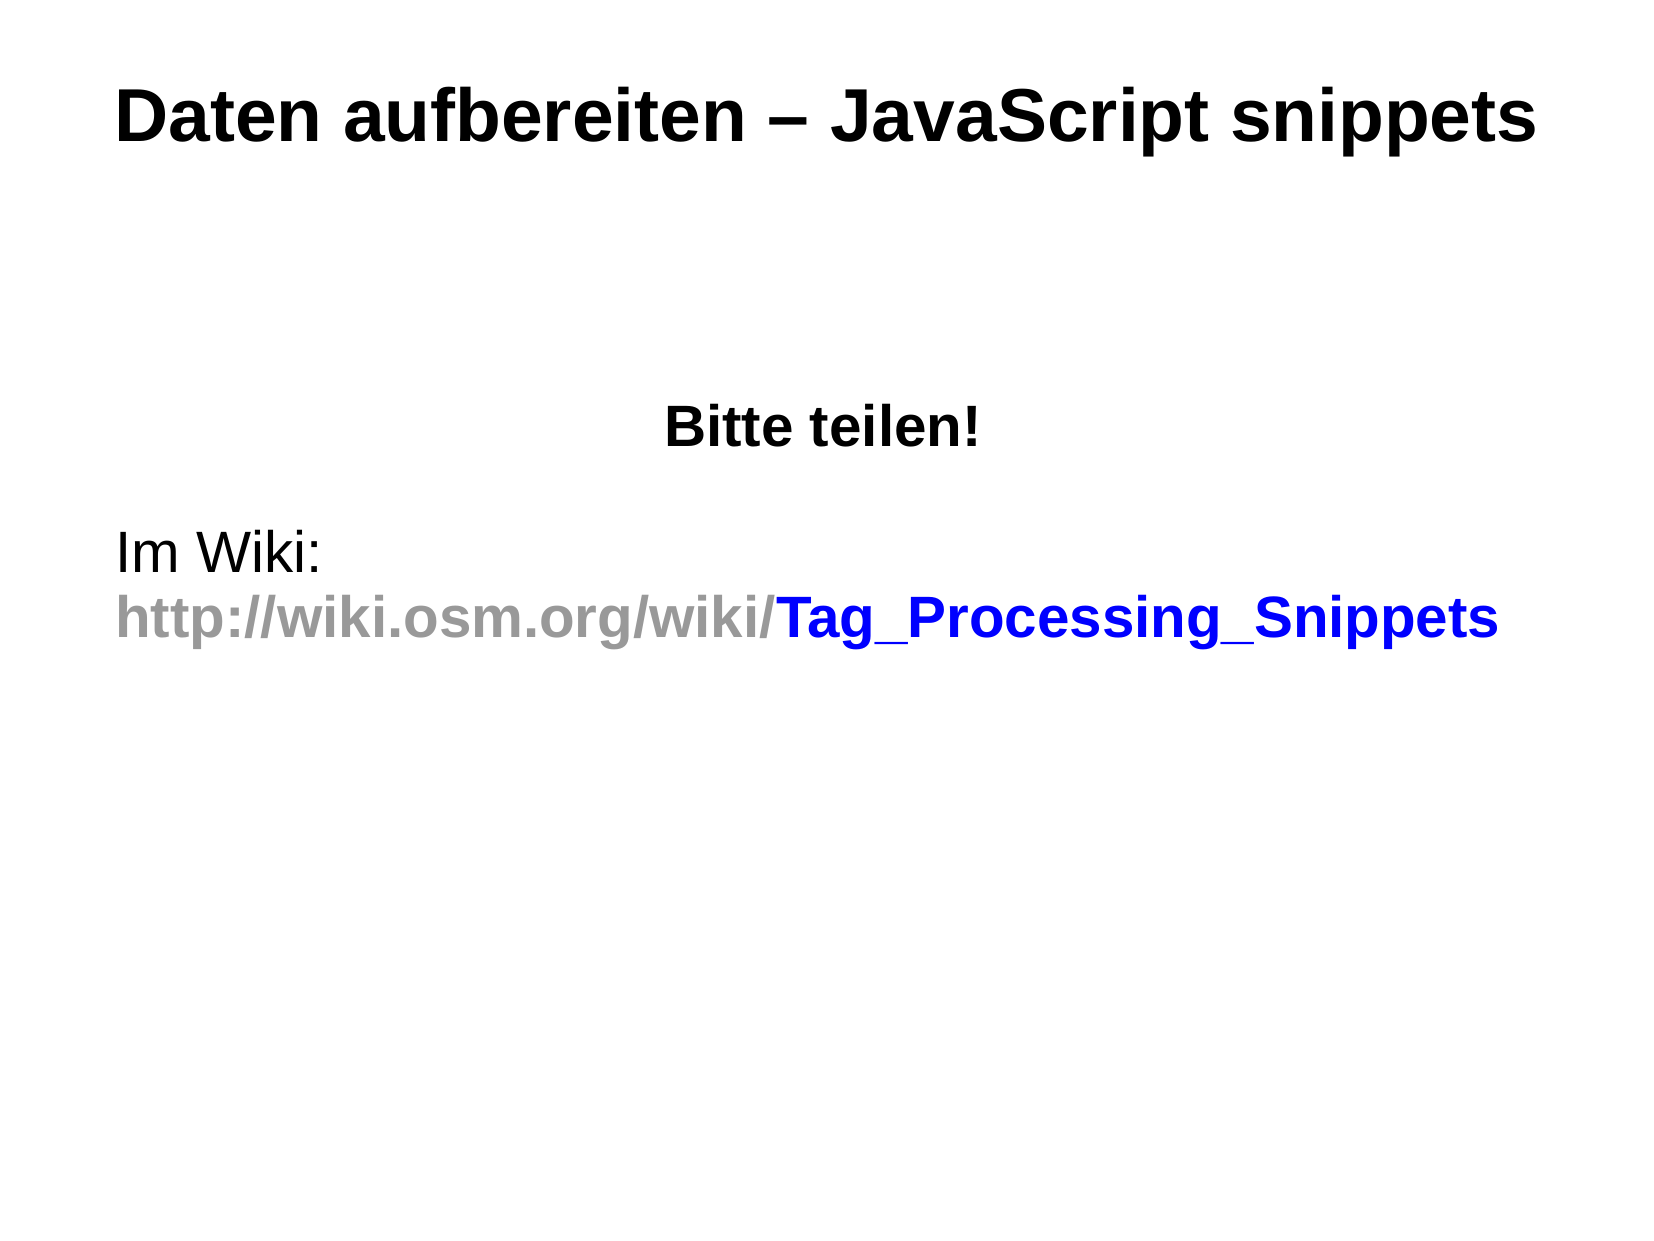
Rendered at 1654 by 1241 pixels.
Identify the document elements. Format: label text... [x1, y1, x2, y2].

text_box Im Wiki: http://wiki.osm.org/wiki/Tag_Processing_Snippets [100, 512, 1516, 658]
text_box Bitte teilen! [649, 386, 1030, 467]
text_box Daten aufbereiten – JavaScript snippets [99, 65, 1555, 165]
